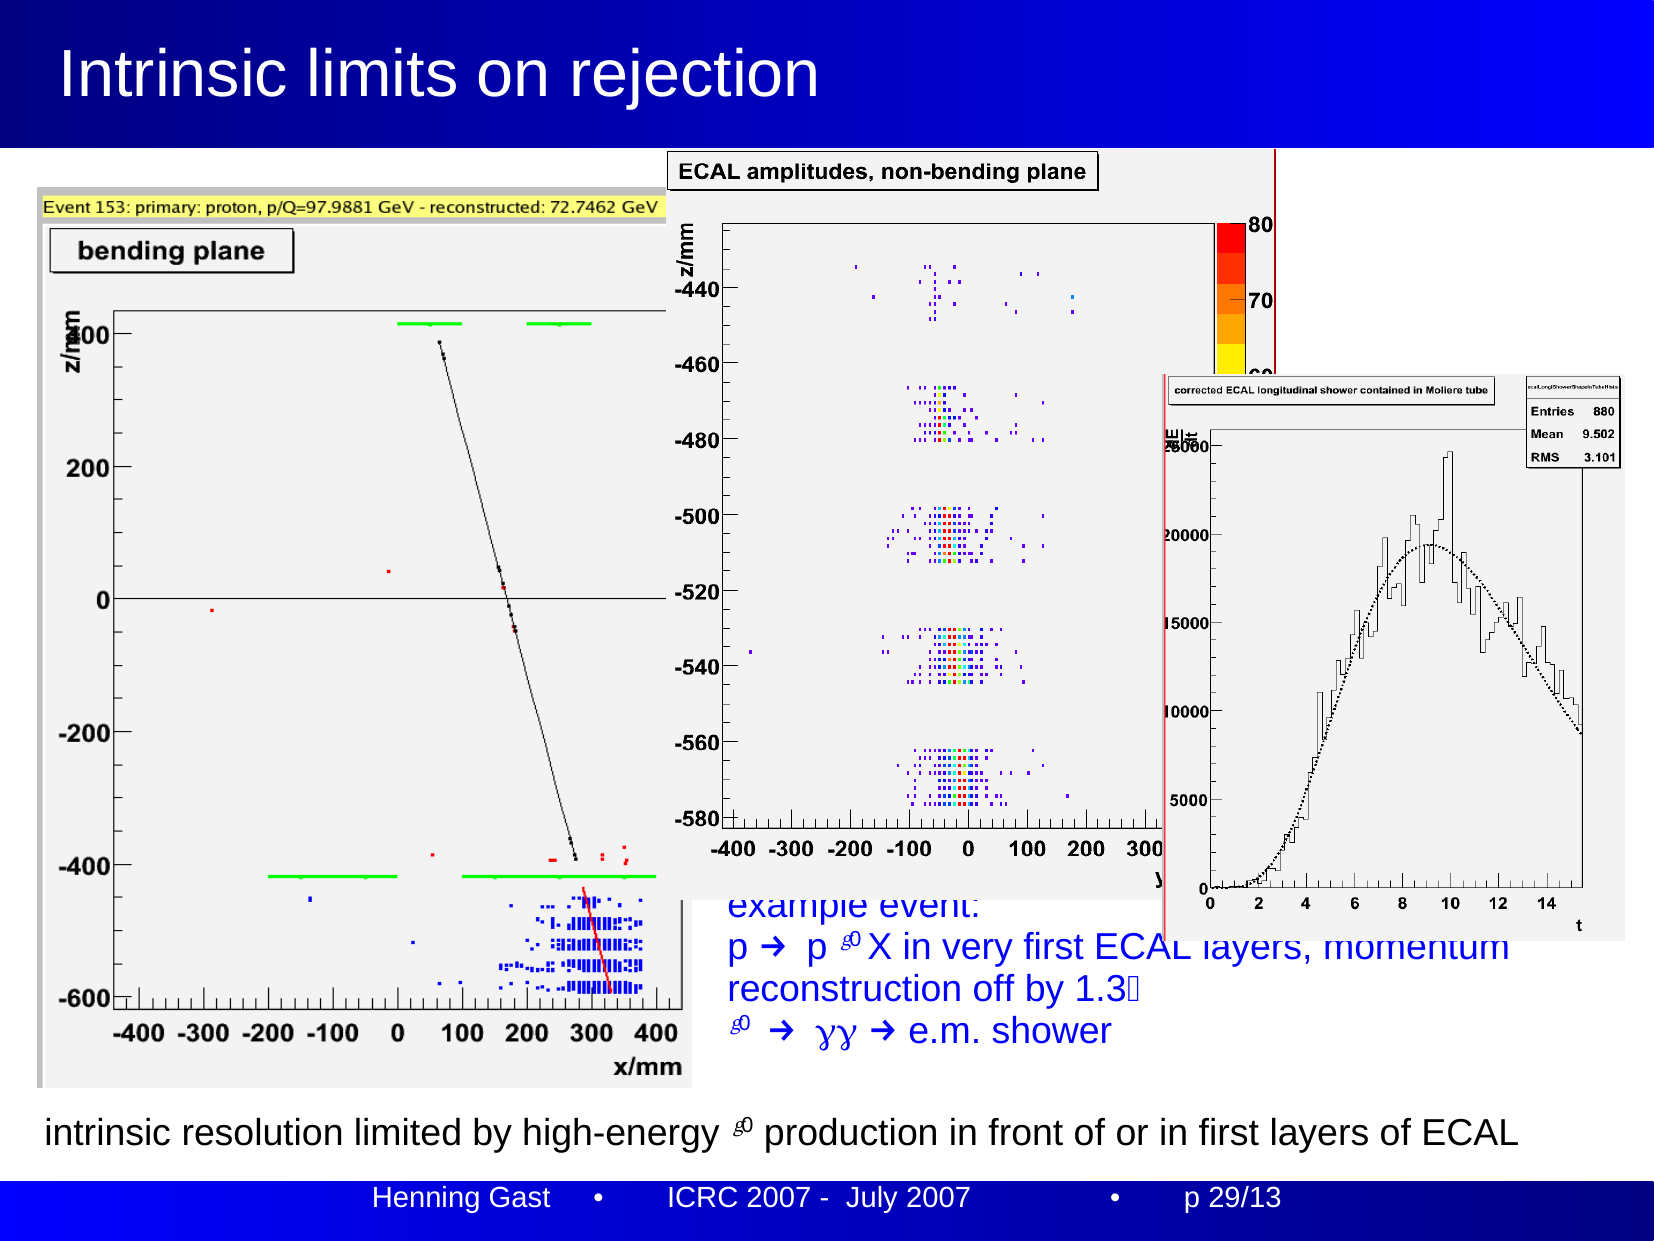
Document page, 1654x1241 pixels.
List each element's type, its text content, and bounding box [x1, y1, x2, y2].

picture [37, 149, 1625, 1088]
title Intrinsic limits on rejection [0, 0, 1654, 148]
text_box intrinsic resolution limited by high-energy 0 production in front of or in first layers of ECAL [29, 1104, 1595, 1167]
text_box example event: p → p 0 X in very first ECAL layers, momentum reconstruction off by 1.3 0 →  → e.m. shower [712, 901, 1540, 1083]
